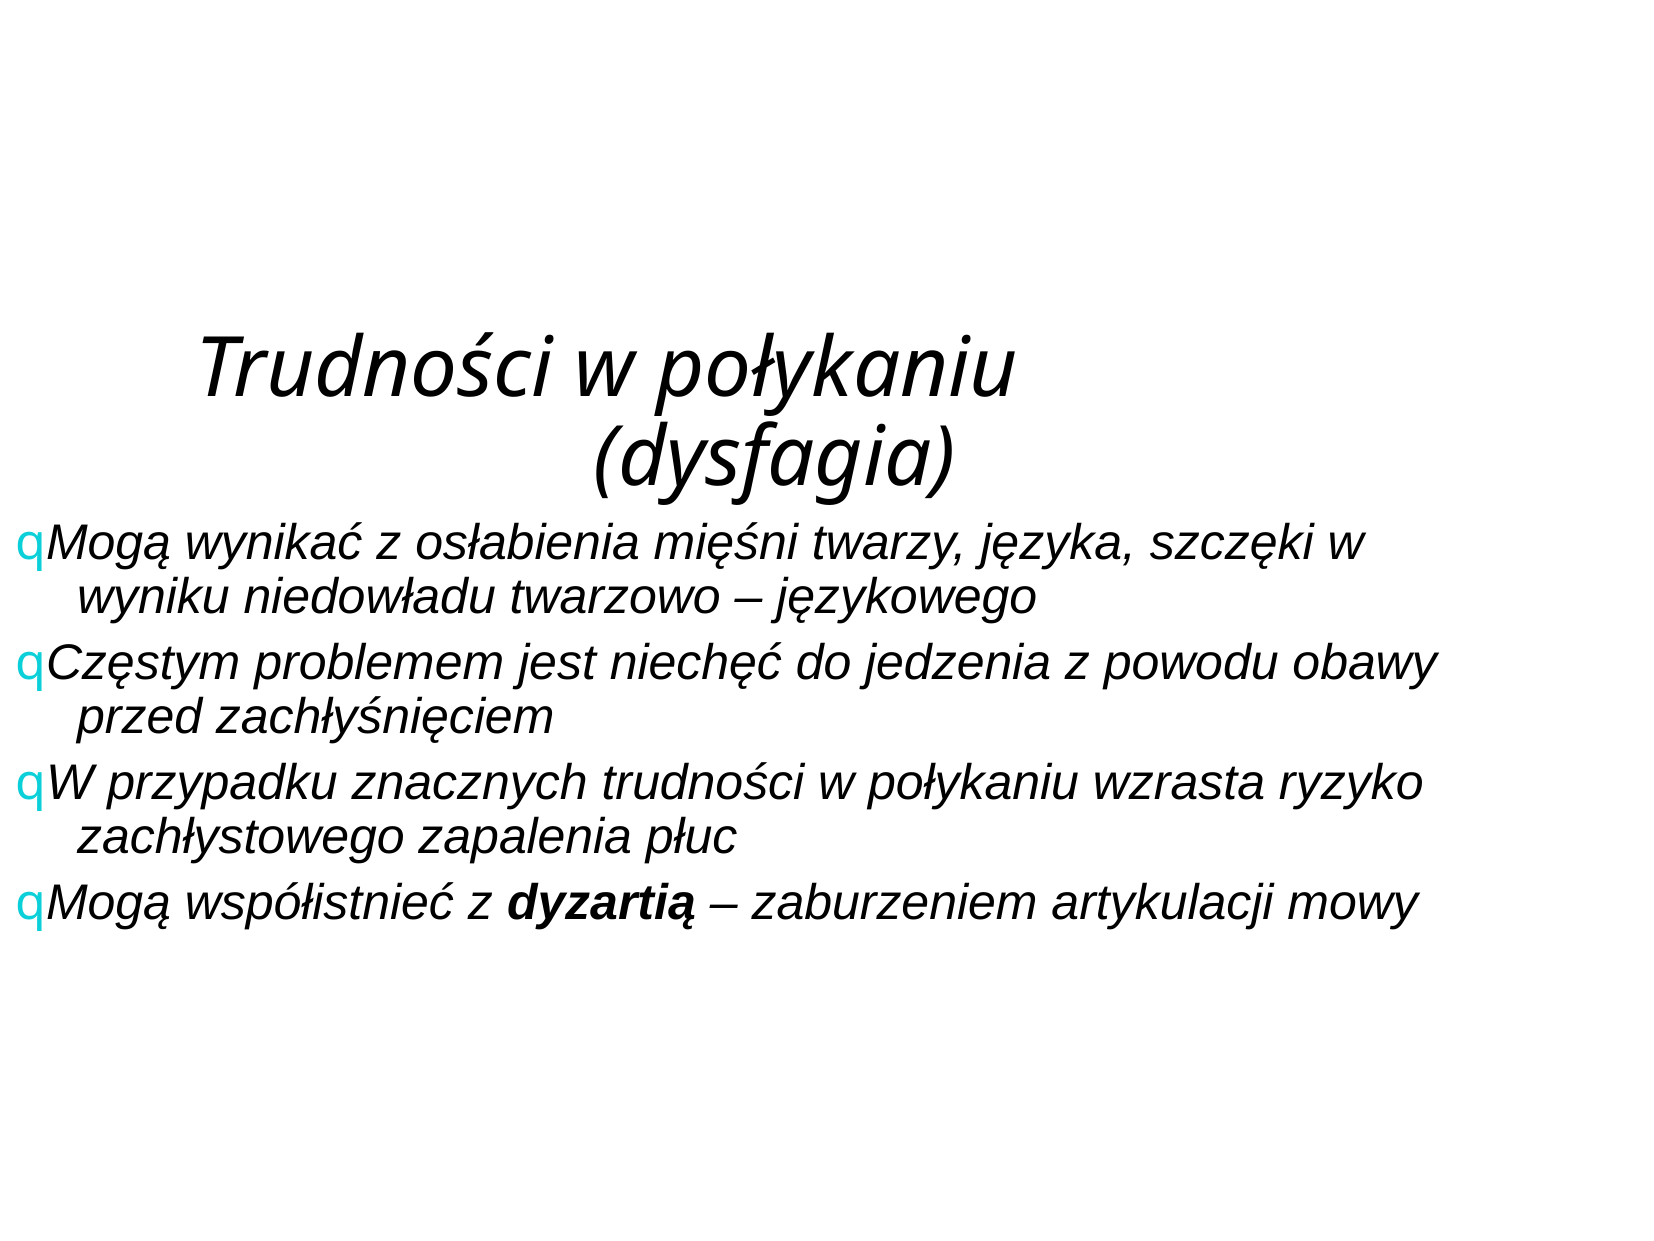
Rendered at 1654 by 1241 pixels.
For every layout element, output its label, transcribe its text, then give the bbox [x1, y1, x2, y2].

list Trudności w połykaniu (dysfagia) Mogą wynikać z osłabienia mięśni twarzy, języka, szczęki w wyniku niedowładu twarzowo – językowego Częstym problemem jest niechęć do jedzenia z powodu obawy przed zachłyśnięciem W przypadku znacznych trudności w połykaniu wzrasta ryzyko zachłystowego zapalenia płuc Mogą współistnieć z dyzartią – zaburzeniem artykulacji mowy [0, 230, 1489, 1024]
